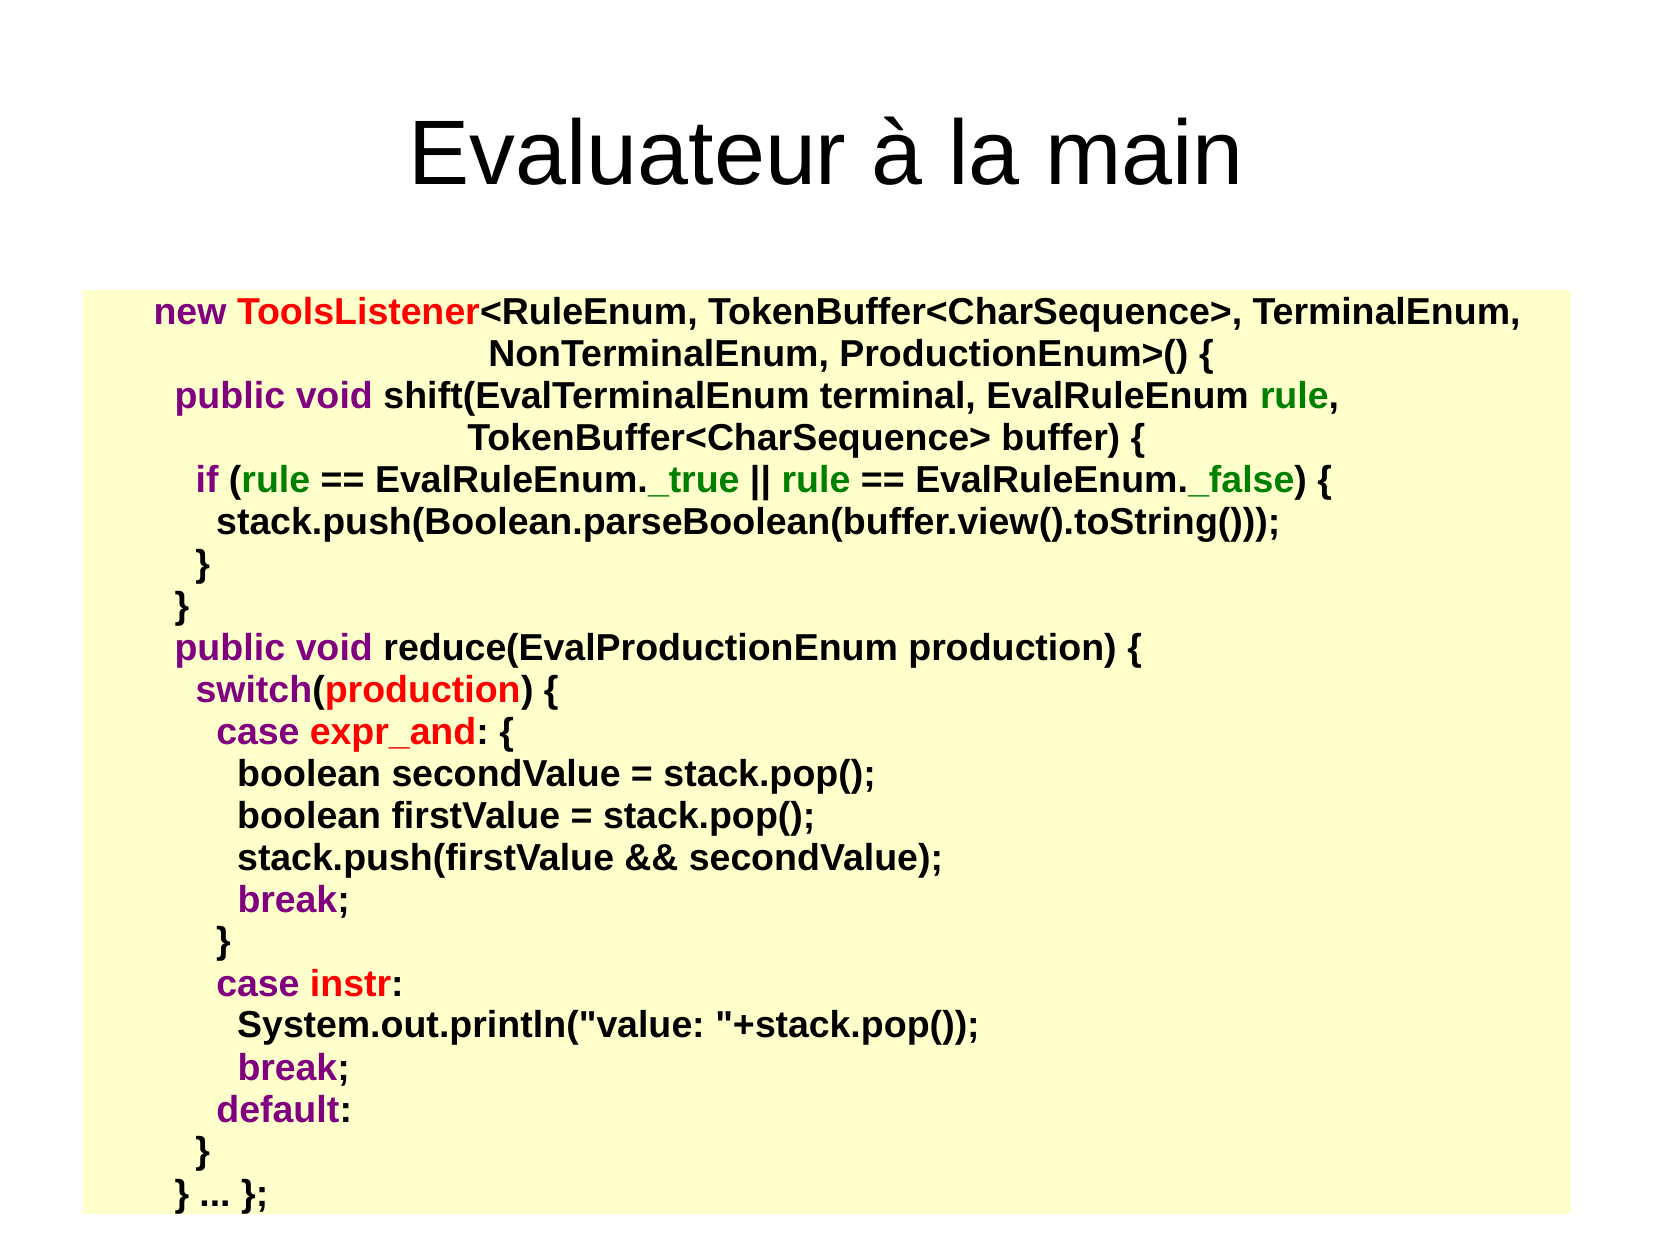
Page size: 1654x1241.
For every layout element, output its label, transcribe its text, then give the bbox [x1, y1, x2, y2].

list new ToolsListener<RuleEnum, TokenBuffer<CharSequence>, TerminalEnum, NonTerminalEnum, ProductionEnum>() { public void shift(EvalTerminalEnum terminal, EvalRuleEnum rule, TokenBuffer<CharSequence> buffer) { if (rule == EvalRuleEnum._true || rule == EvalRuleEnum._false) { stack.push(Boolean.parseBoolean(buffer.view().toString())); } } public void reduce(EvalProductionEnum production) { switch(production) { case expr_and: { boolean secondValue = stack.pop(); boolean firstValue = stack.pop(); stack.push(firstValue && secondValue); break; } case instr: System.out.println("value: "+stack.pop()); break; default: } } ... }; [82, 290, 1571, 1214]
title Evaluateur à la main [82, 49, 1571, 257]
